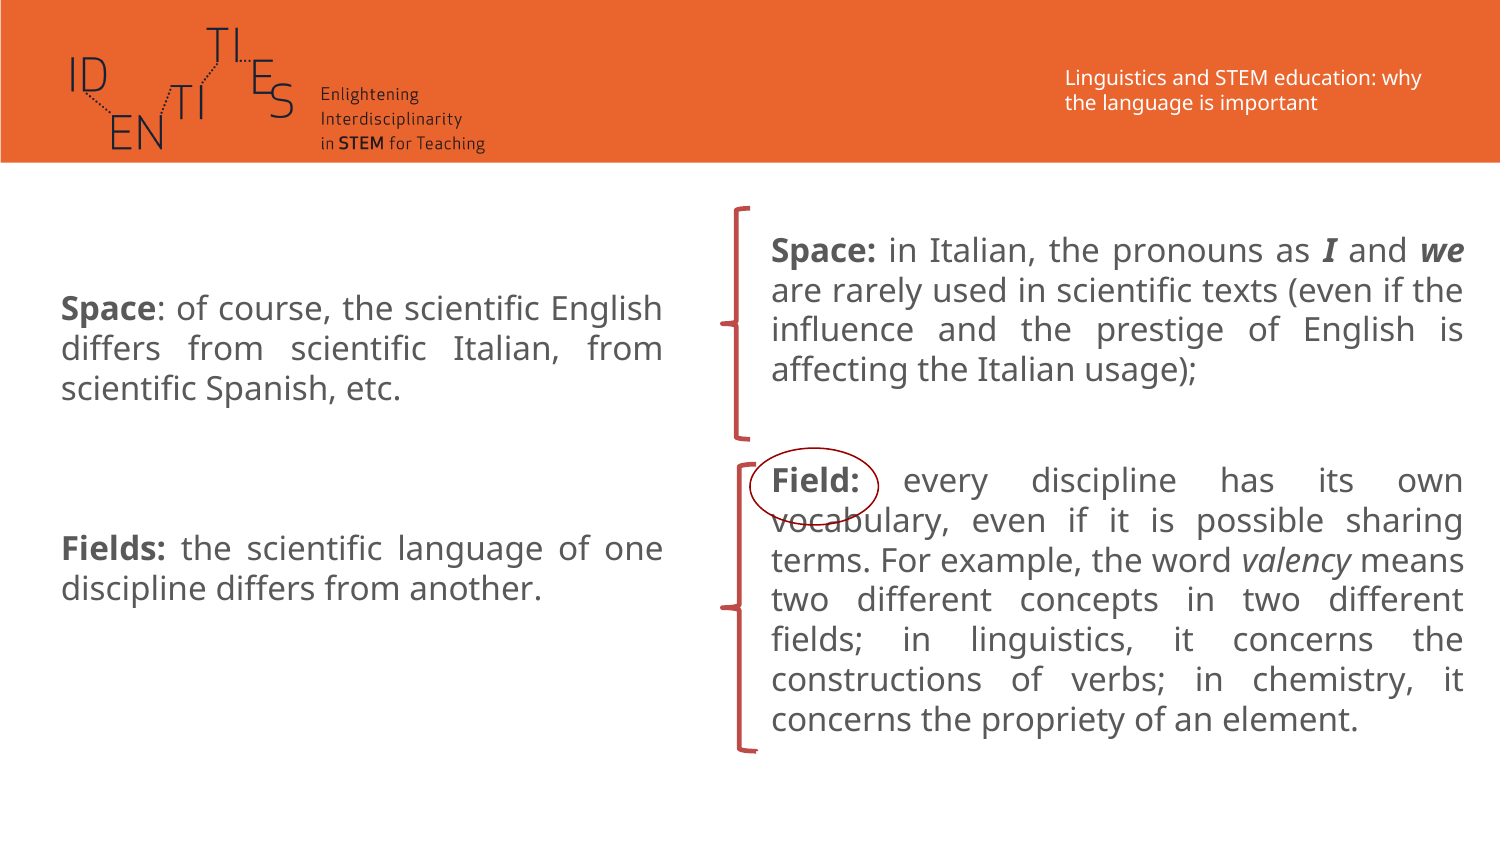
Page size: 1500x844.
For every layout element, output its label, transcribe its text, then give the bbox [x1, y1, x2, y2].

text_box [0, 0, 1500, 163]
list Space: of course, the scientific English differs from scientific Italian, from scientific Spanish, etc. Fields: the scientific language of one discipline differs from another. [45, 279, 709, 766]
list Space: in Italian, the pronouns as I and we are rarely used in scientific texts (even if the influence and the prestige of English is affecting the Italian usage); Field: every discipline has its own vocabulary, even if it is possible sharing terms. For example, the word valency means two different concepts in two different fields; in linguistics, it concerns the constructions of verbs; in chemistry, it concerns the propriety of an element. [755, 449, 877, 524]
list Space: in Italian, the pronouns as I and we are rarely used in scientific texts (even if the influence and the prestige of English is affecting the Italian usage); Field: every discipline has its own vocabulary, even if it is possible sharing terms. For example, the word valency means two different concepts in two different fields; in linguistics, it concerns the constructions of verbs; in chemistry, it concerns the propriety of an element. [755, 221, 1480, 825]
picture [71, 24, 485, 157]
text_box Linguistics and STEM education: why the language is important [1049, 57, 1472, 164]
